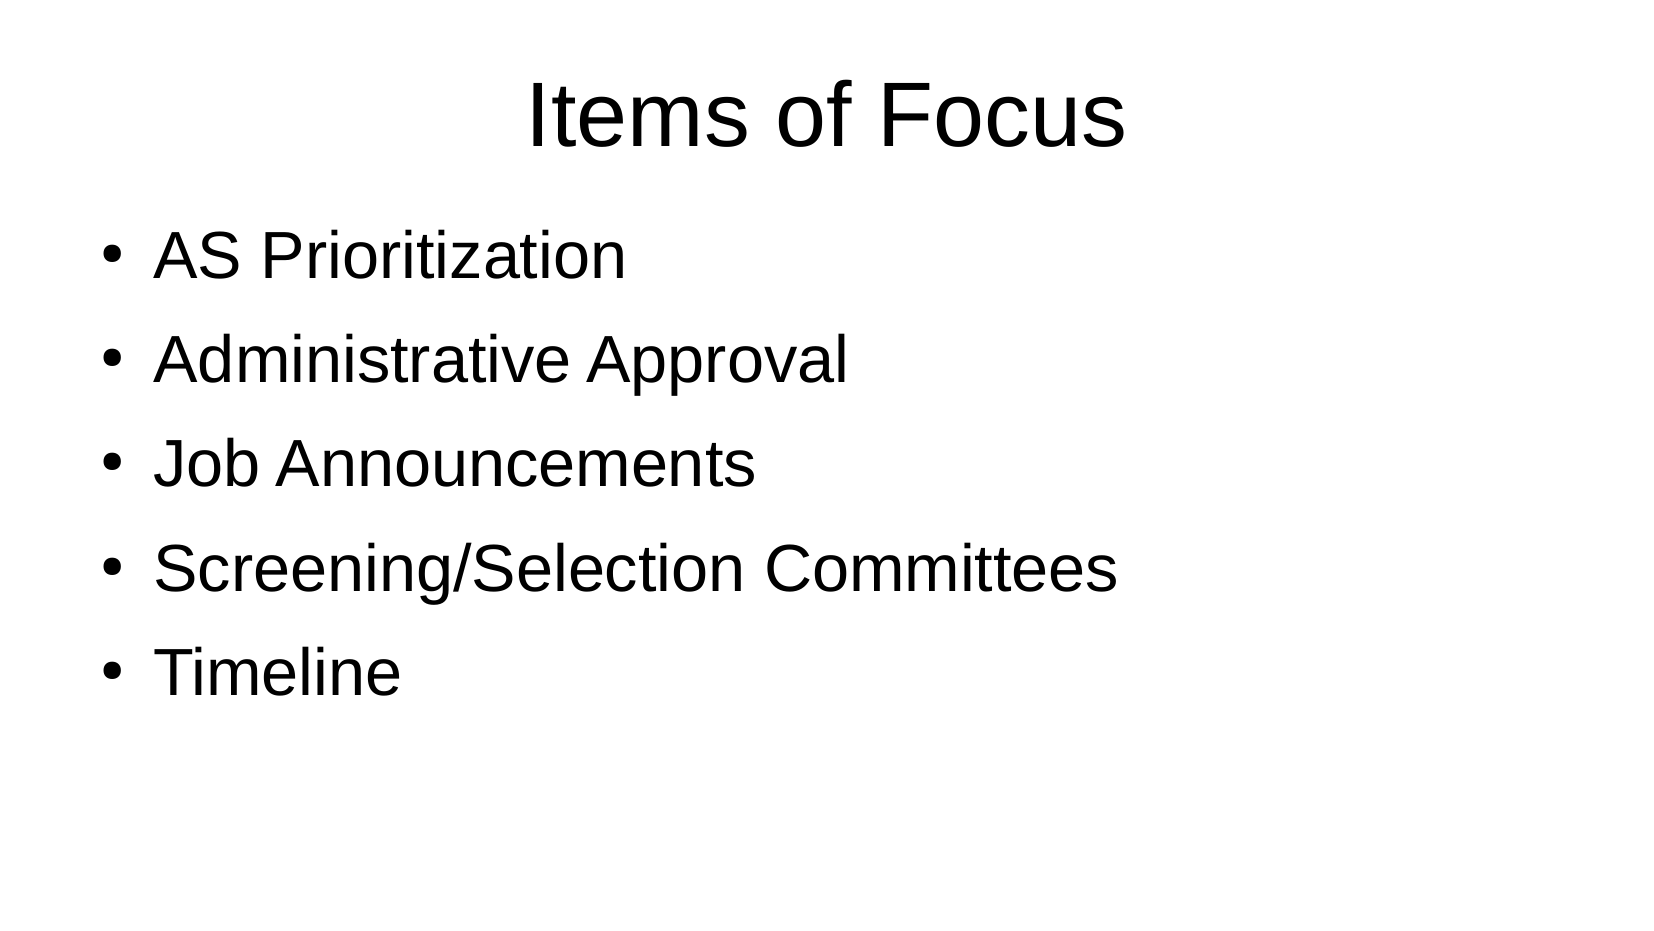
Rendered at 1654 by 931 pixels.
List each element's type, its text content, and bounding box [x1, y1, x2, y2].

list AS Prioritization Administrative Approval Job Announcements Screening/Selection Committees Timeline [82, 217, 1571, 856]
title Items of Focus [82, 37, 1571, 193]
